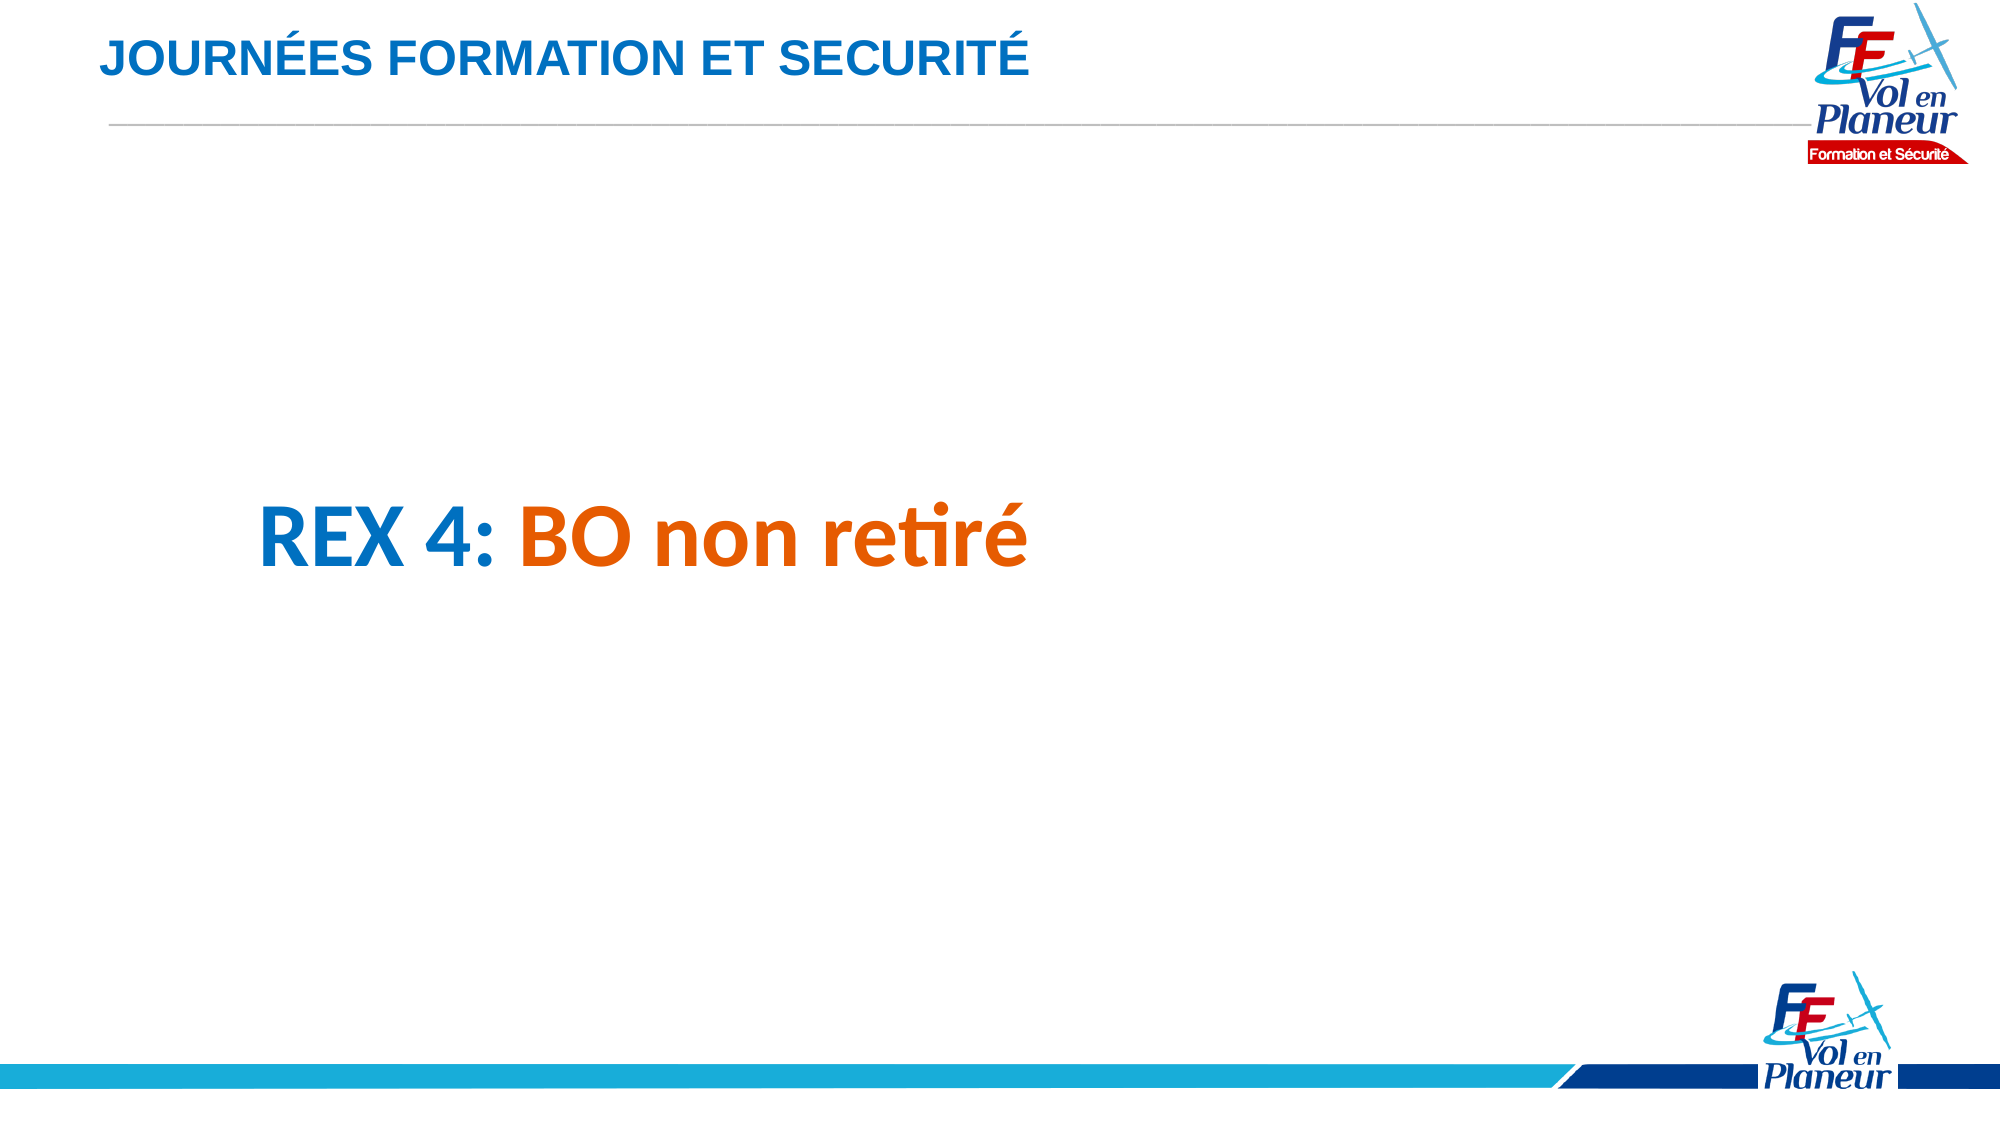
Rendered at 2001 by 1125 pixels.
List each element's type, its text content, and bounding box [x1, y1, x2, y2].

text_box REX 4: BO non retiré [243, 467, 1448, 592]
picture [1759, 2, 2000, 165]
picture [0, 959, 2000, 1125]
list JOURNÉES FORMATION ET SECURITÉ [70, 24, 1547, 93]
